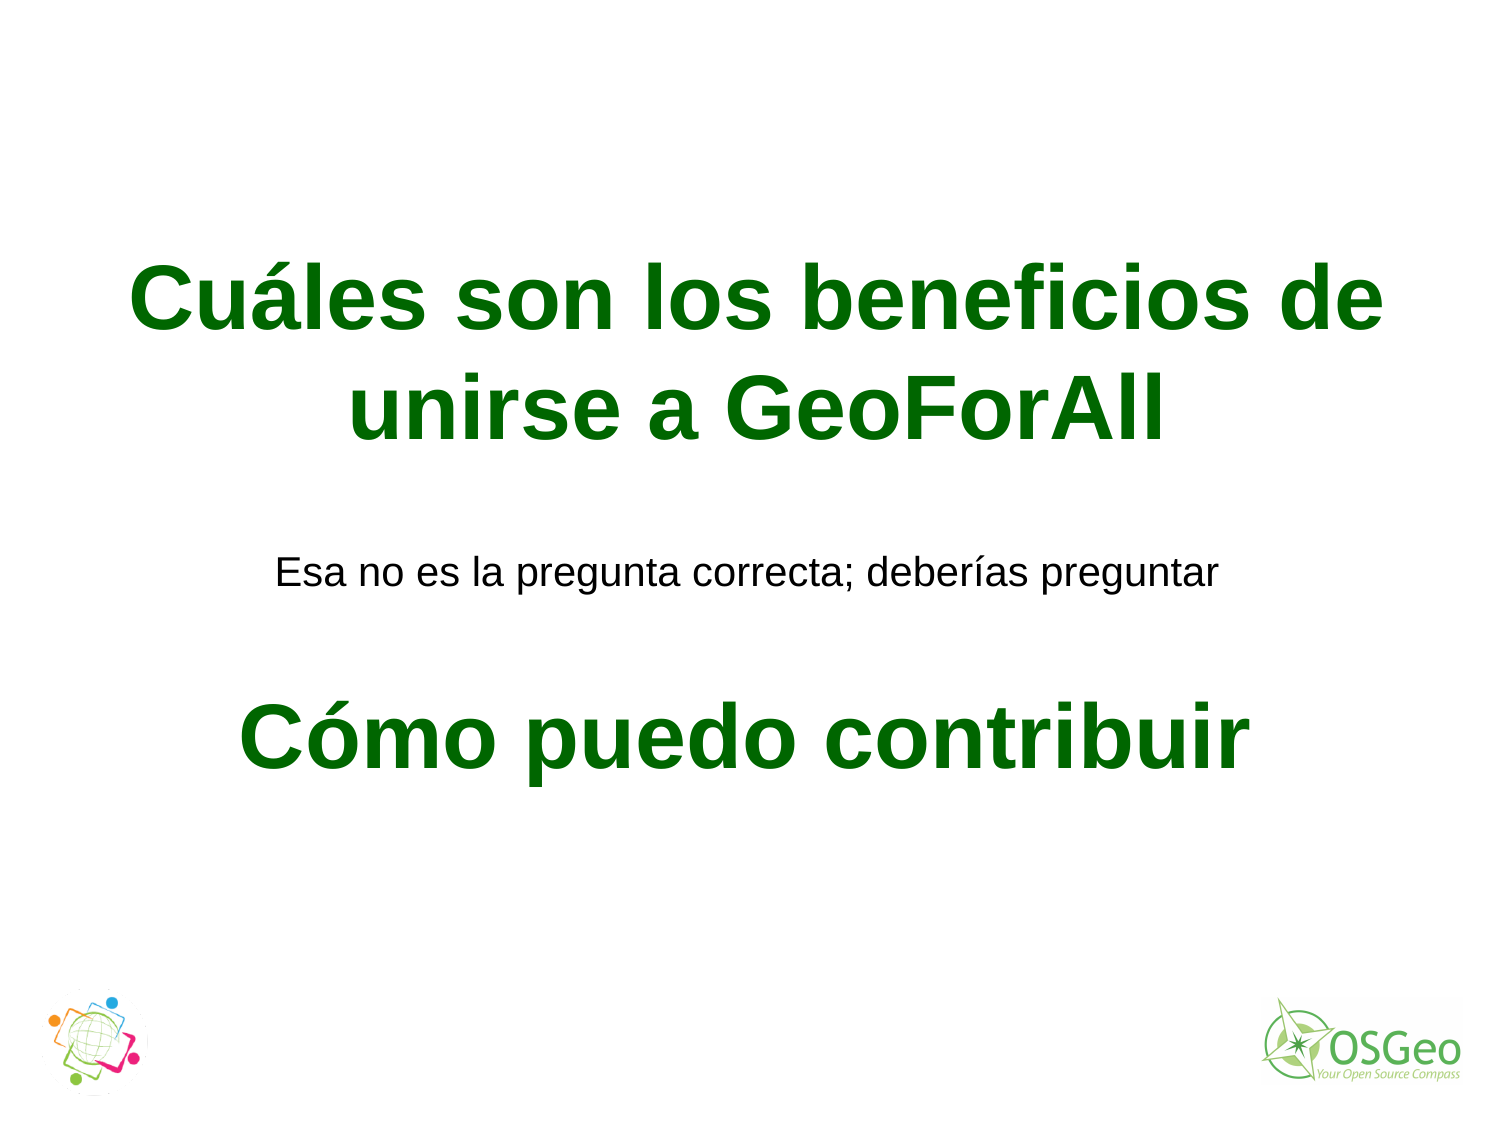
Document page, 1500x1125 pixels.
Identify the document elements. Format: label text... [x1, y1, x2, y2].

picture [40, 987, 148, 1096]
title Cuáles son los beneficios de unirse a GeoForAll [82, 230, 1433, 466]
list Esa no es la pregunta correcta; deberías preguntar [259, 537, 1264, 603]
picture [1261, 997, 1463, 1085]
title Cómo puedo contribuir [70, 669, 1421, 795]
